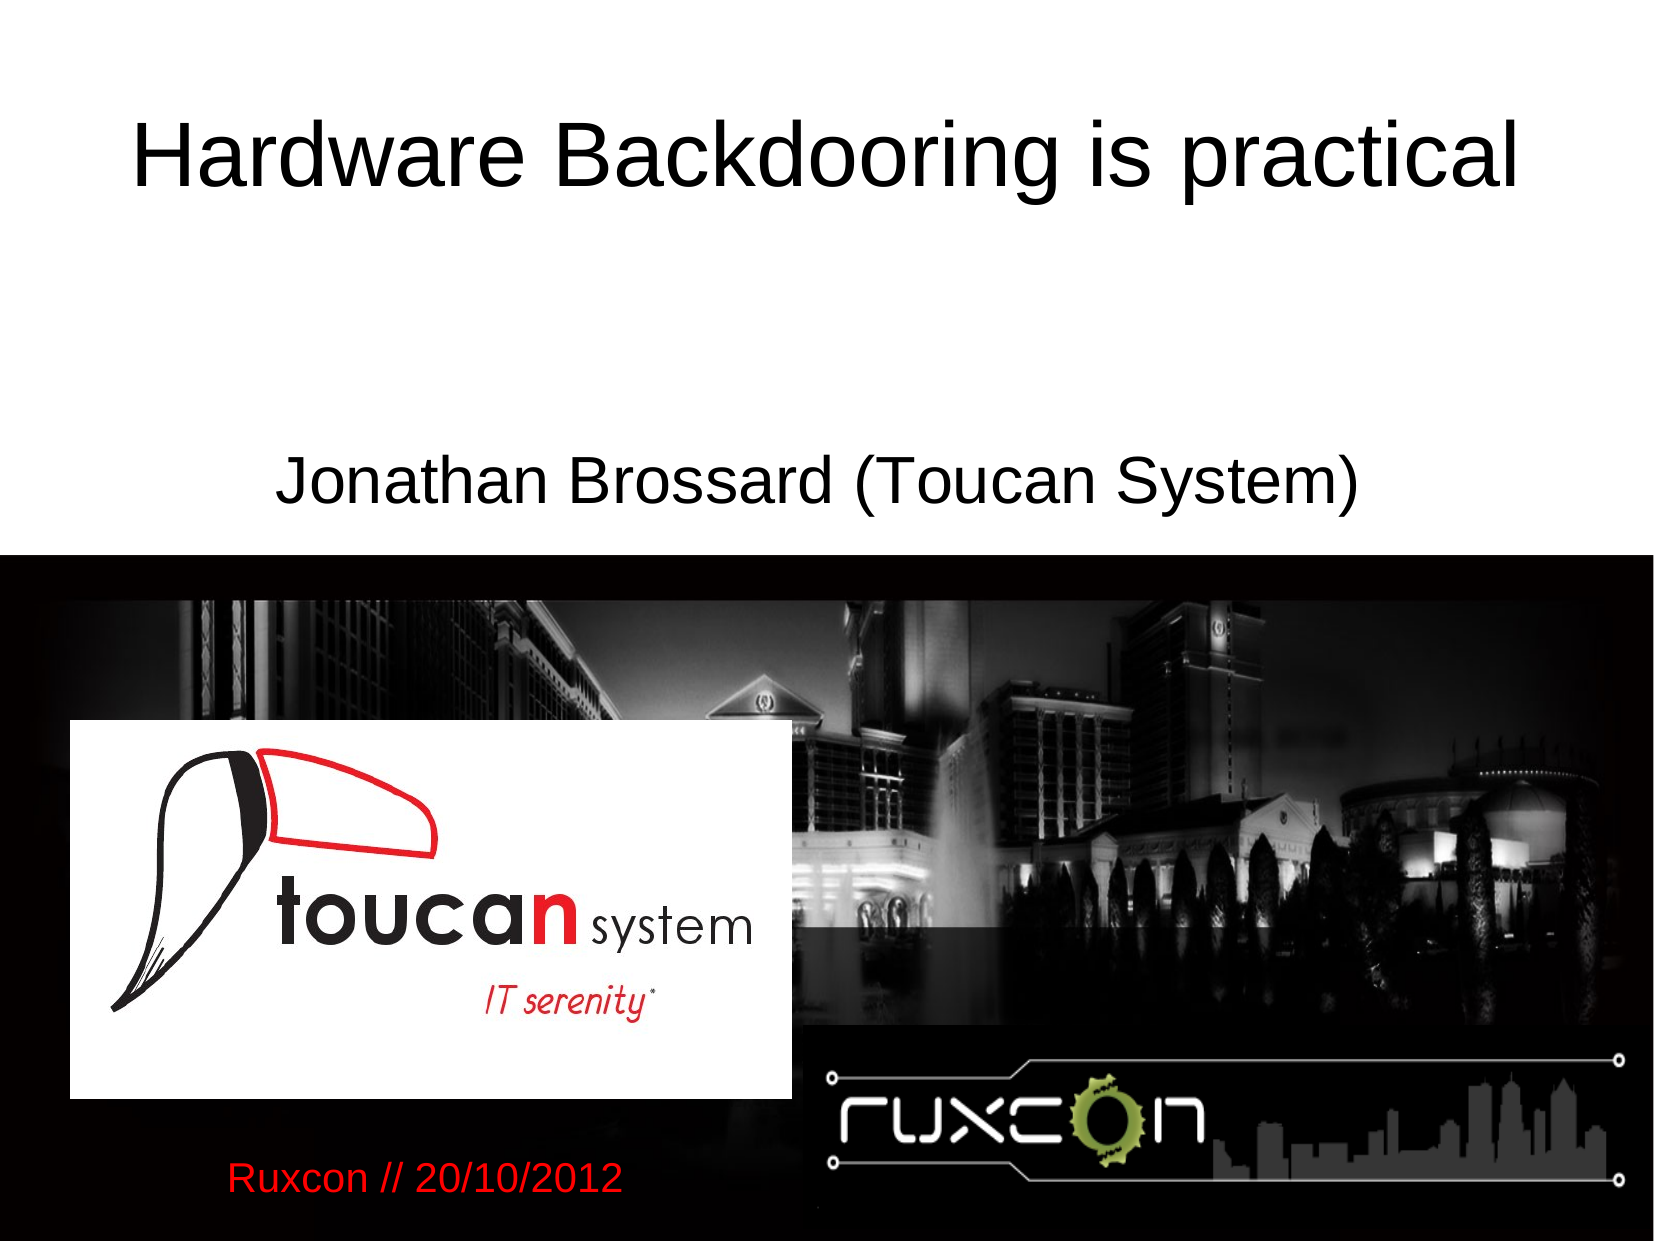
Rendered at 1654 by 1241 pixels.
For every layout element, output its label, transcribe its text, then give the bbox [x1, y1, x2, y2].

title Ruxcon // 20/10/2012 [0, 1074, 1170, 1241]
title Hardware Backdooring is practical [82, 49, 1571, 257]
subtitle Jonathan Brossard (Toucan System) [74, 135, 1563, 898]
picture [0, 555, 1654, 1241]
